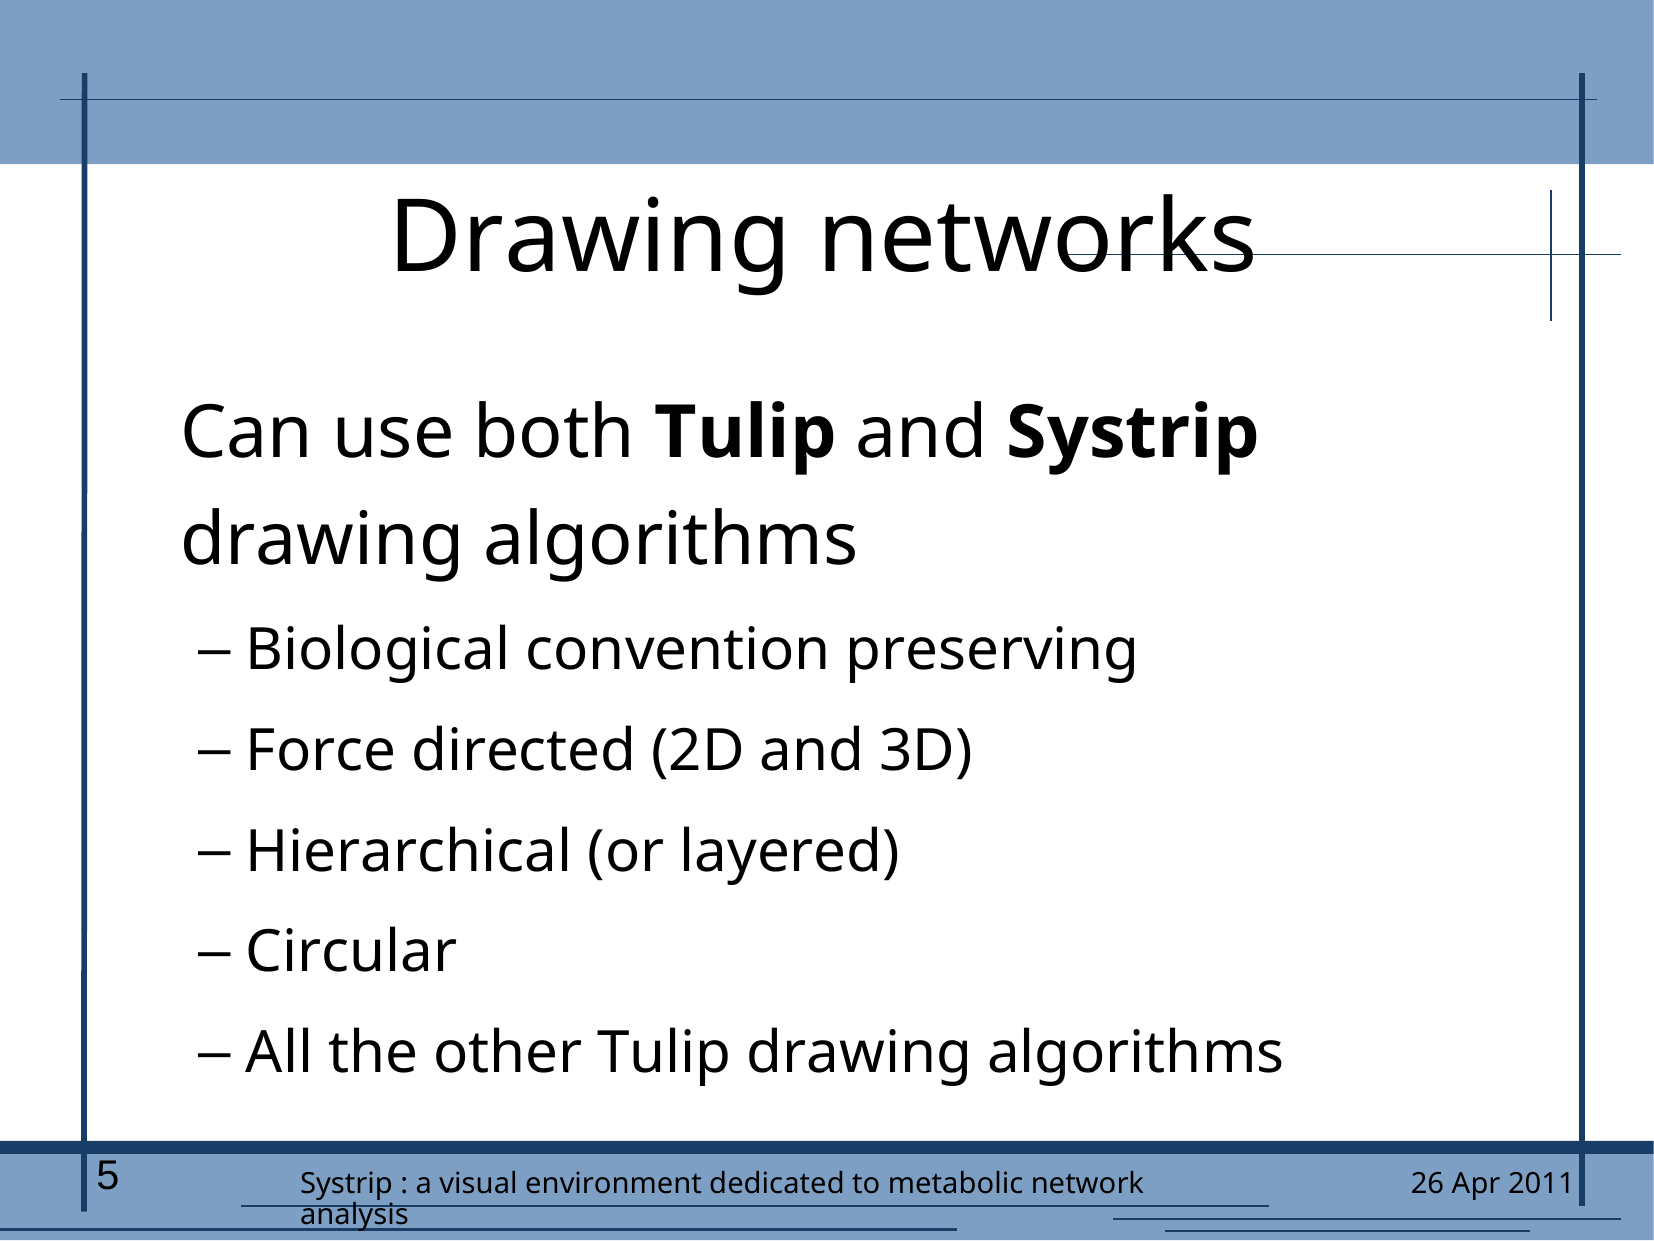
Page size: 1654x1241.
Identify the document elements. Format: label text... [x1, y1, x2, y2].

title Drawing networks [117, 124, 1530, 332]
list Can use both Tulip and Systrip drawing algorithms Biological convention preserving Force directed (2D and 3D) Hierarchical (or layered) Circular All the other Tulip drawing algorithms [124, 372, 1537, 1103]
